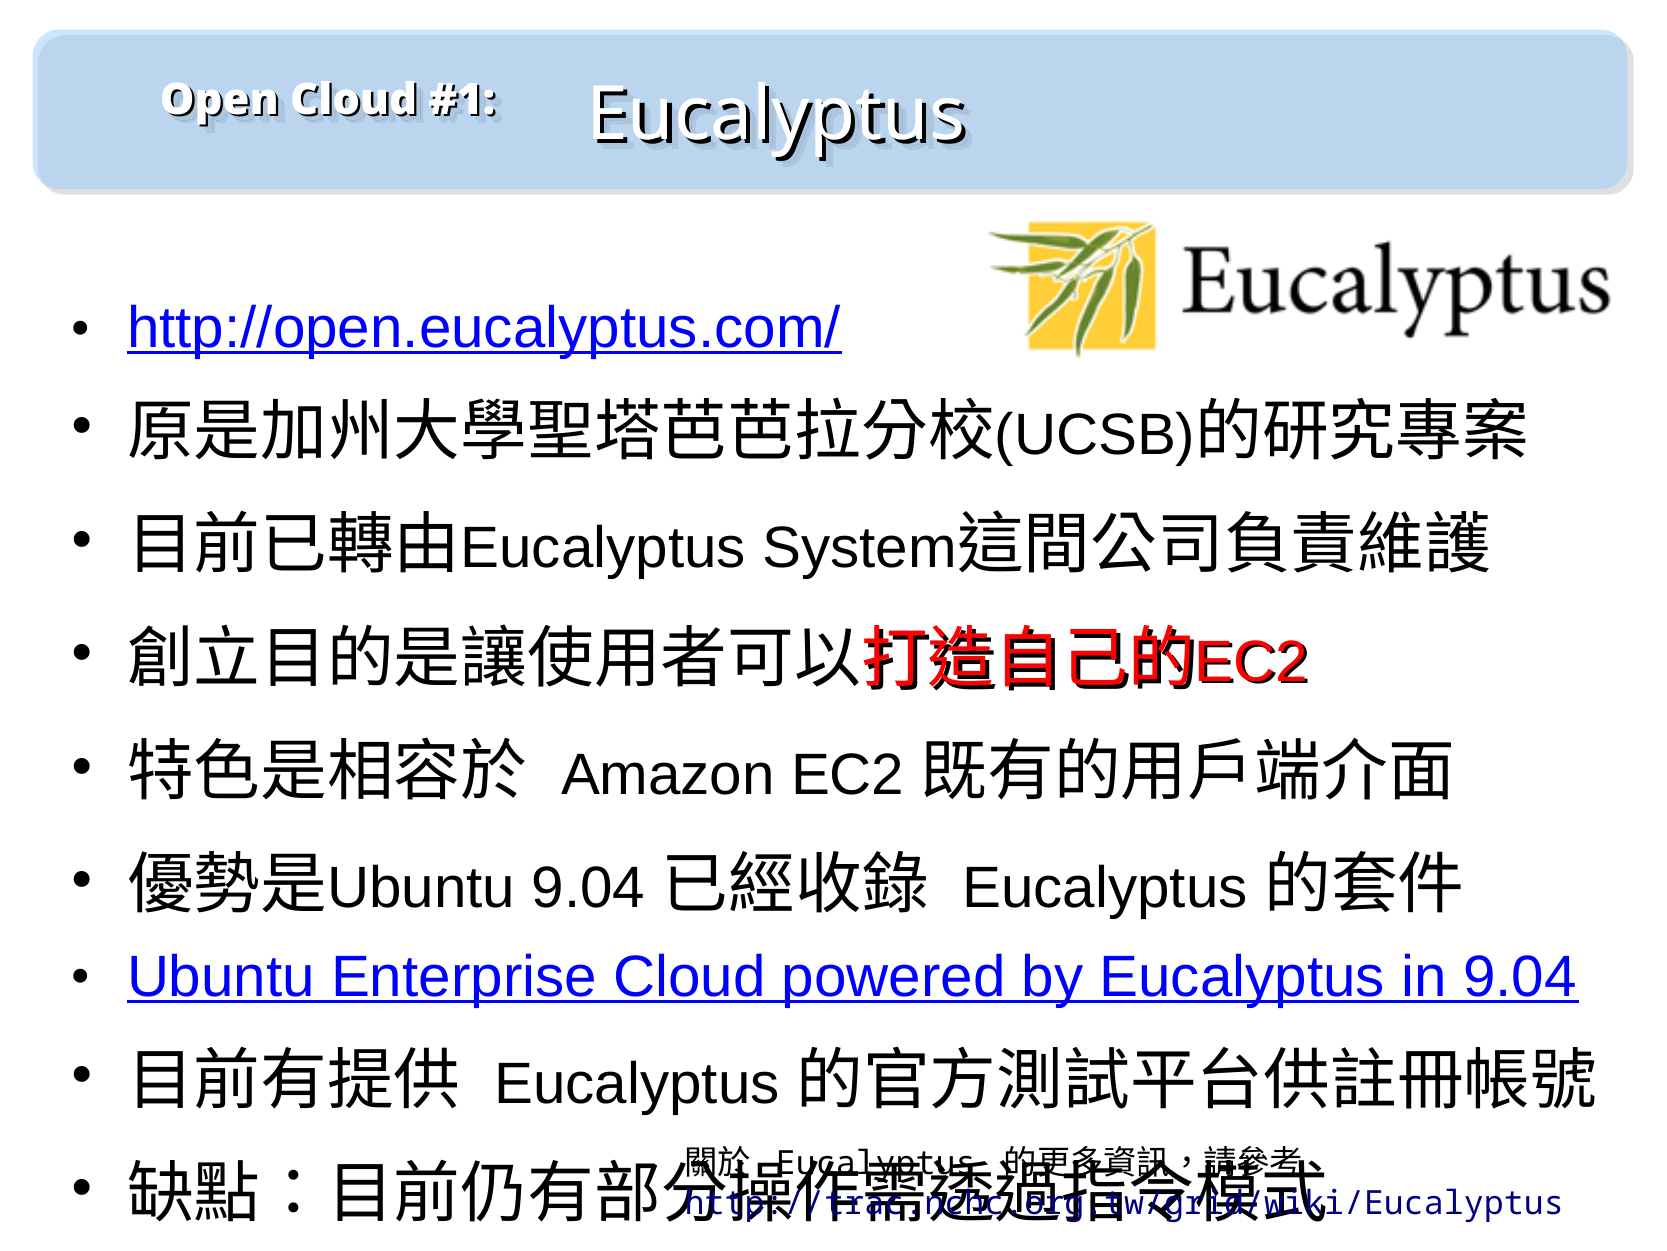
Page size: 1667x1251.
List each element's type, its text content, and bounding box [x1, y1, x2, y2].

list http://open.eucalyptus.com/ 原是加州大學聖塔芭芭拉分校(UCSB)的研究專案 目前已轉由Eucalyptus System這間公司負責維護 創立目的是讓使用者可以打造自己的EC2 特色是相容於 Amazon EC2 既有的用戶端介面 優勢是Ubuntu 9.04 已經收錄 Eucalyptus 的套件 Ubuntu Enterprise Cloud powered by Eucalyptus in 9.04 目前有提供 Eucalyptus 的官方測試平台供註冊帳號 缺點：目前仍有部分操作需透過指令模式 [70, 295, 1636, 1119]
picture [987, 220, 1613, 295]
text_box Open Cloud #1: Eucalyptus [32, 29, 1628, 190]
text_box 關於 Eucalyptus 的更多資訊，請參考 http://trac.nchc.org.tw/grid/wiki/Eucalyptus [664, 1127, 1642, 1235]
